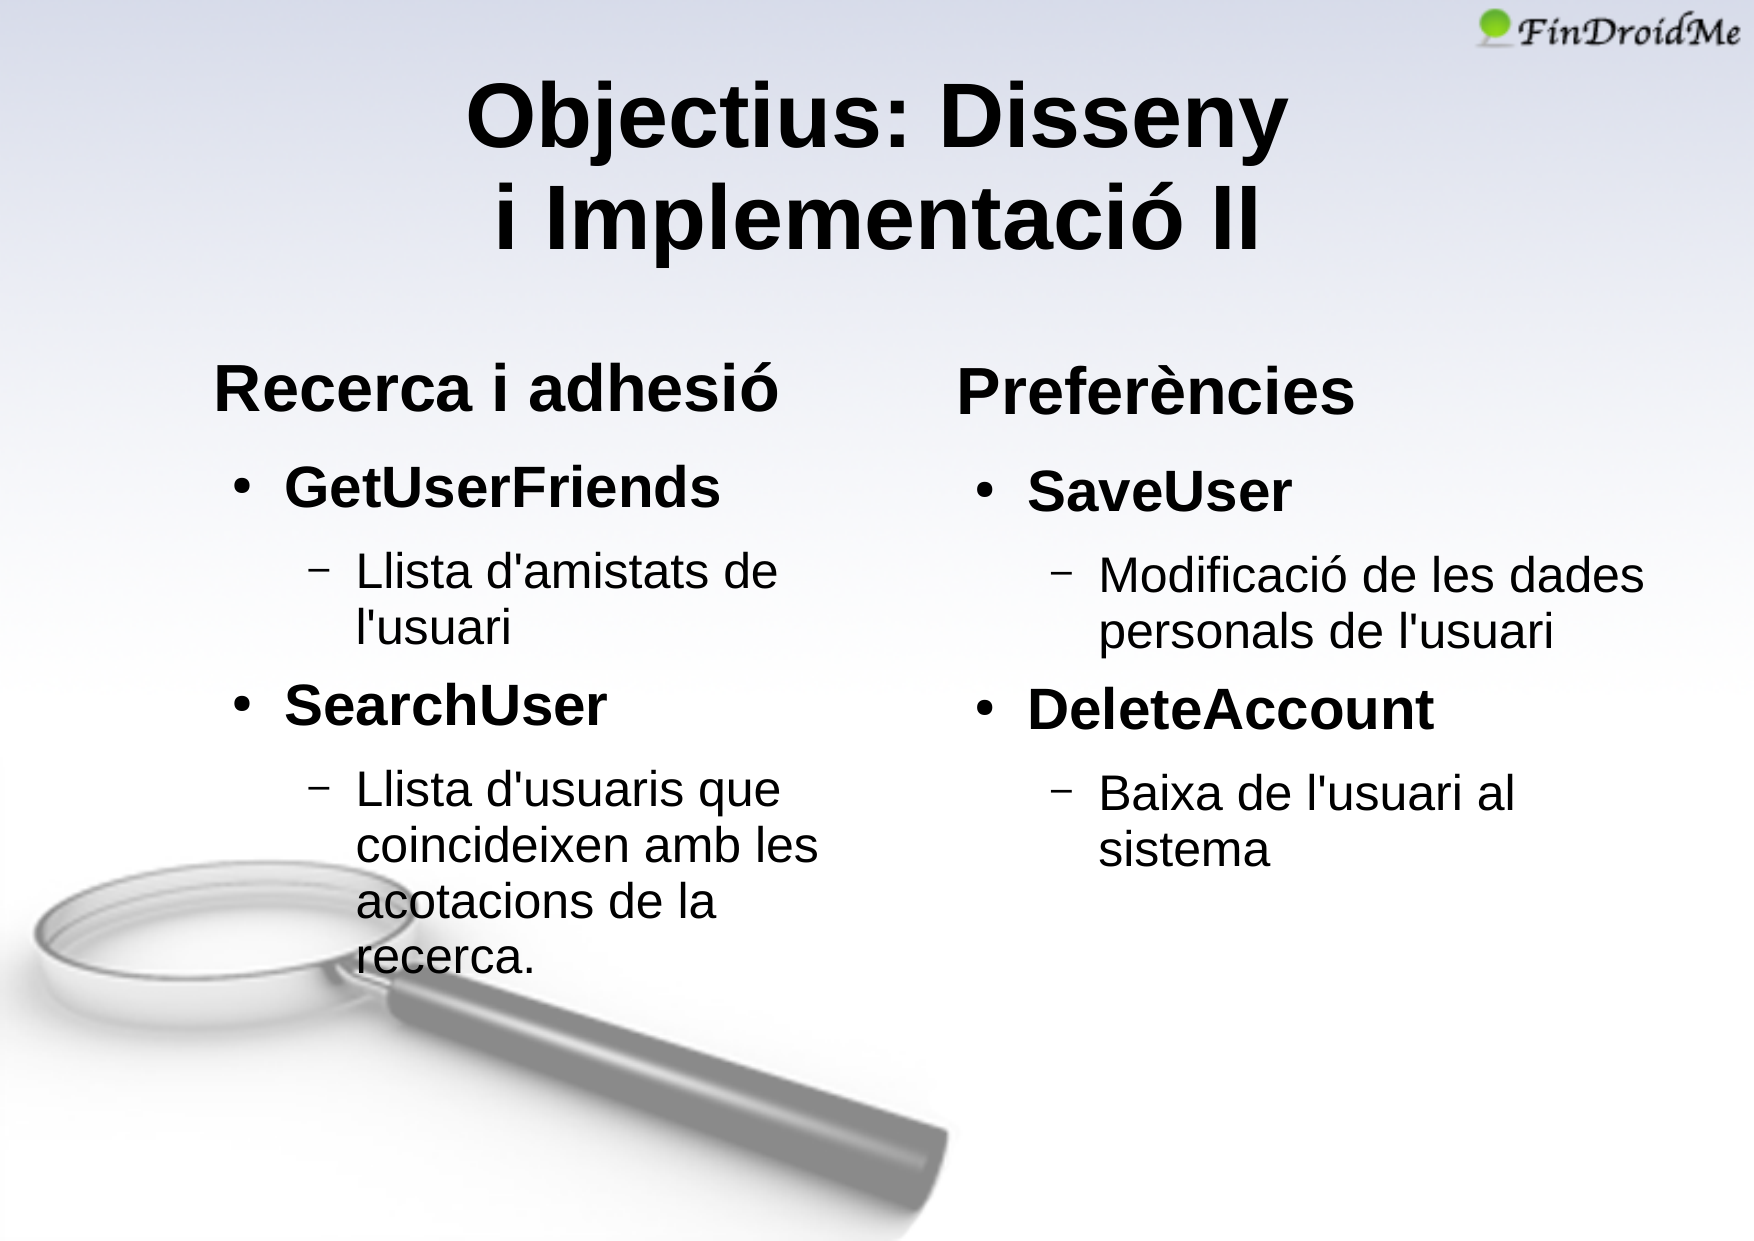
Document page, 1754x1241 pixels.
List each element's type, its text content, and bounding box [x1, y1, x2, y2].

title Objectius: Disseny i Implementació II [128, 64, 1627, 373]
list Recerca i adhesió GetUserFriends Llista d'amistats de l'usuari SearchUser Llista d'usuaris que coincideixen amb les acotacions de la recerca. [143, 350, 858, 1133]
picture [0, 0, 1754, 1241]
list Preferències SaveUser Modificació de les dades personals de l'usuari DeleteAccount Baixa de l'usuari al sistema [885, 354, 1657, 1173]
